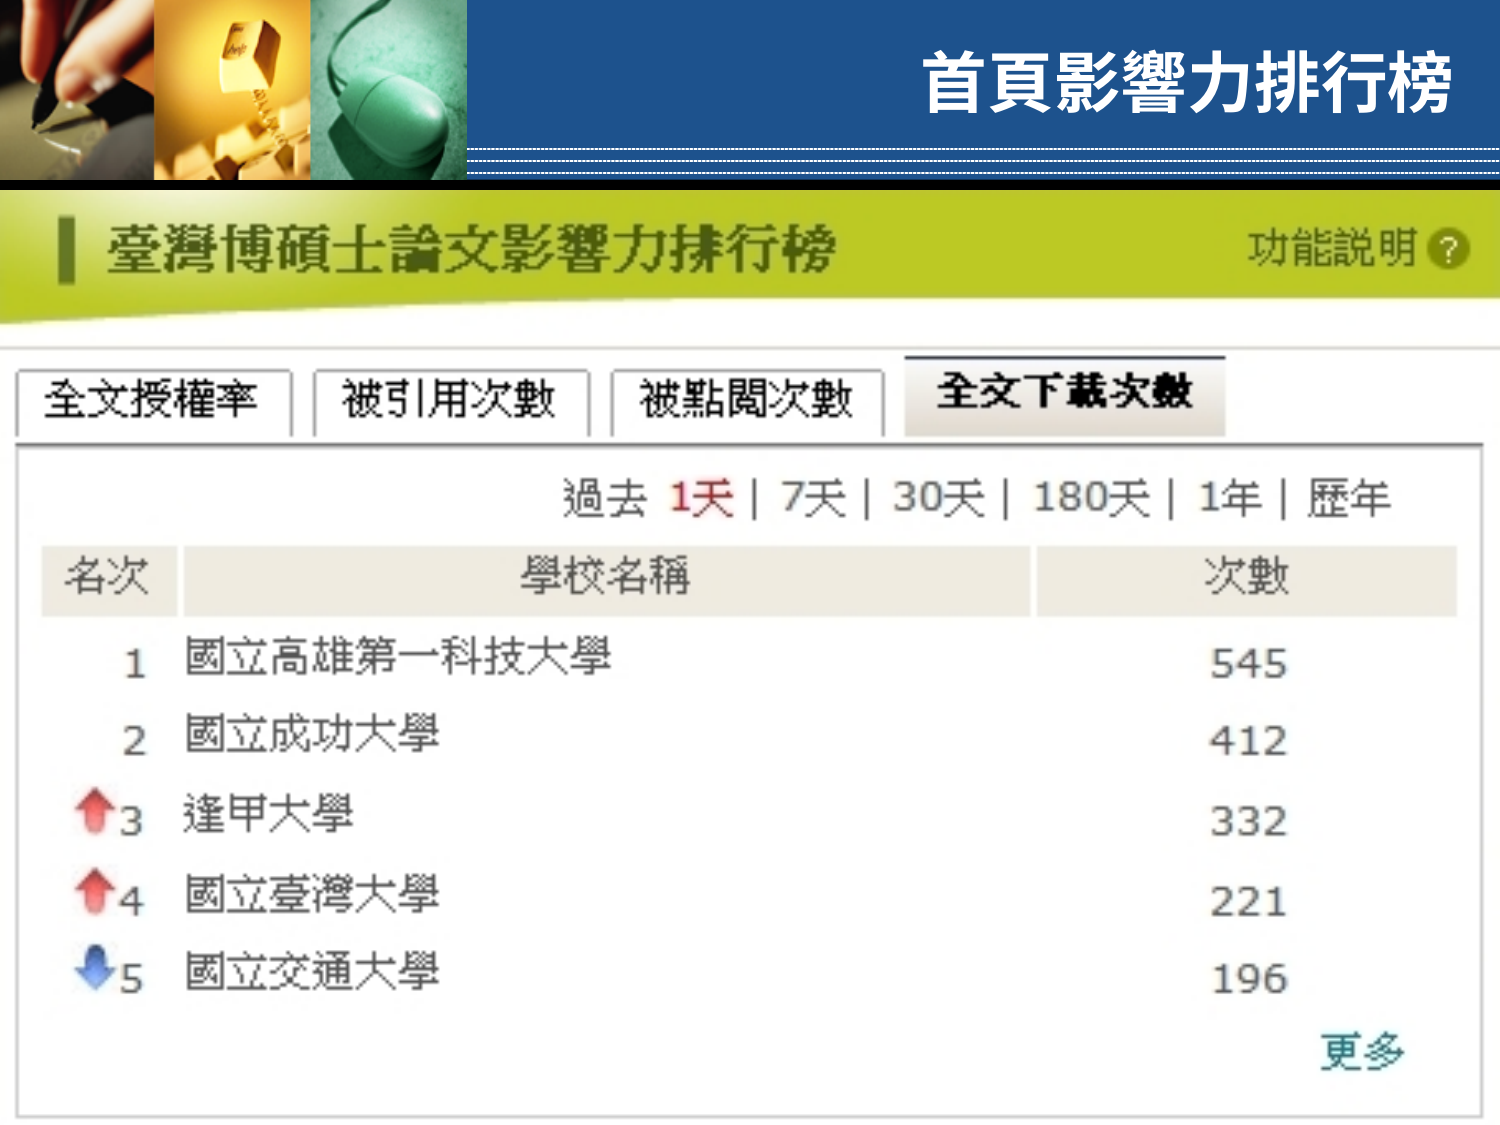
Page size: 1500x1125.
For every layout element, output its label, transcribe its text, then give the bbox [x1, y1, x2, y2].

title 首頁影響力排行榜 [469, 24, 1470, 138]
picture [0, 190, 1500, 1125]
